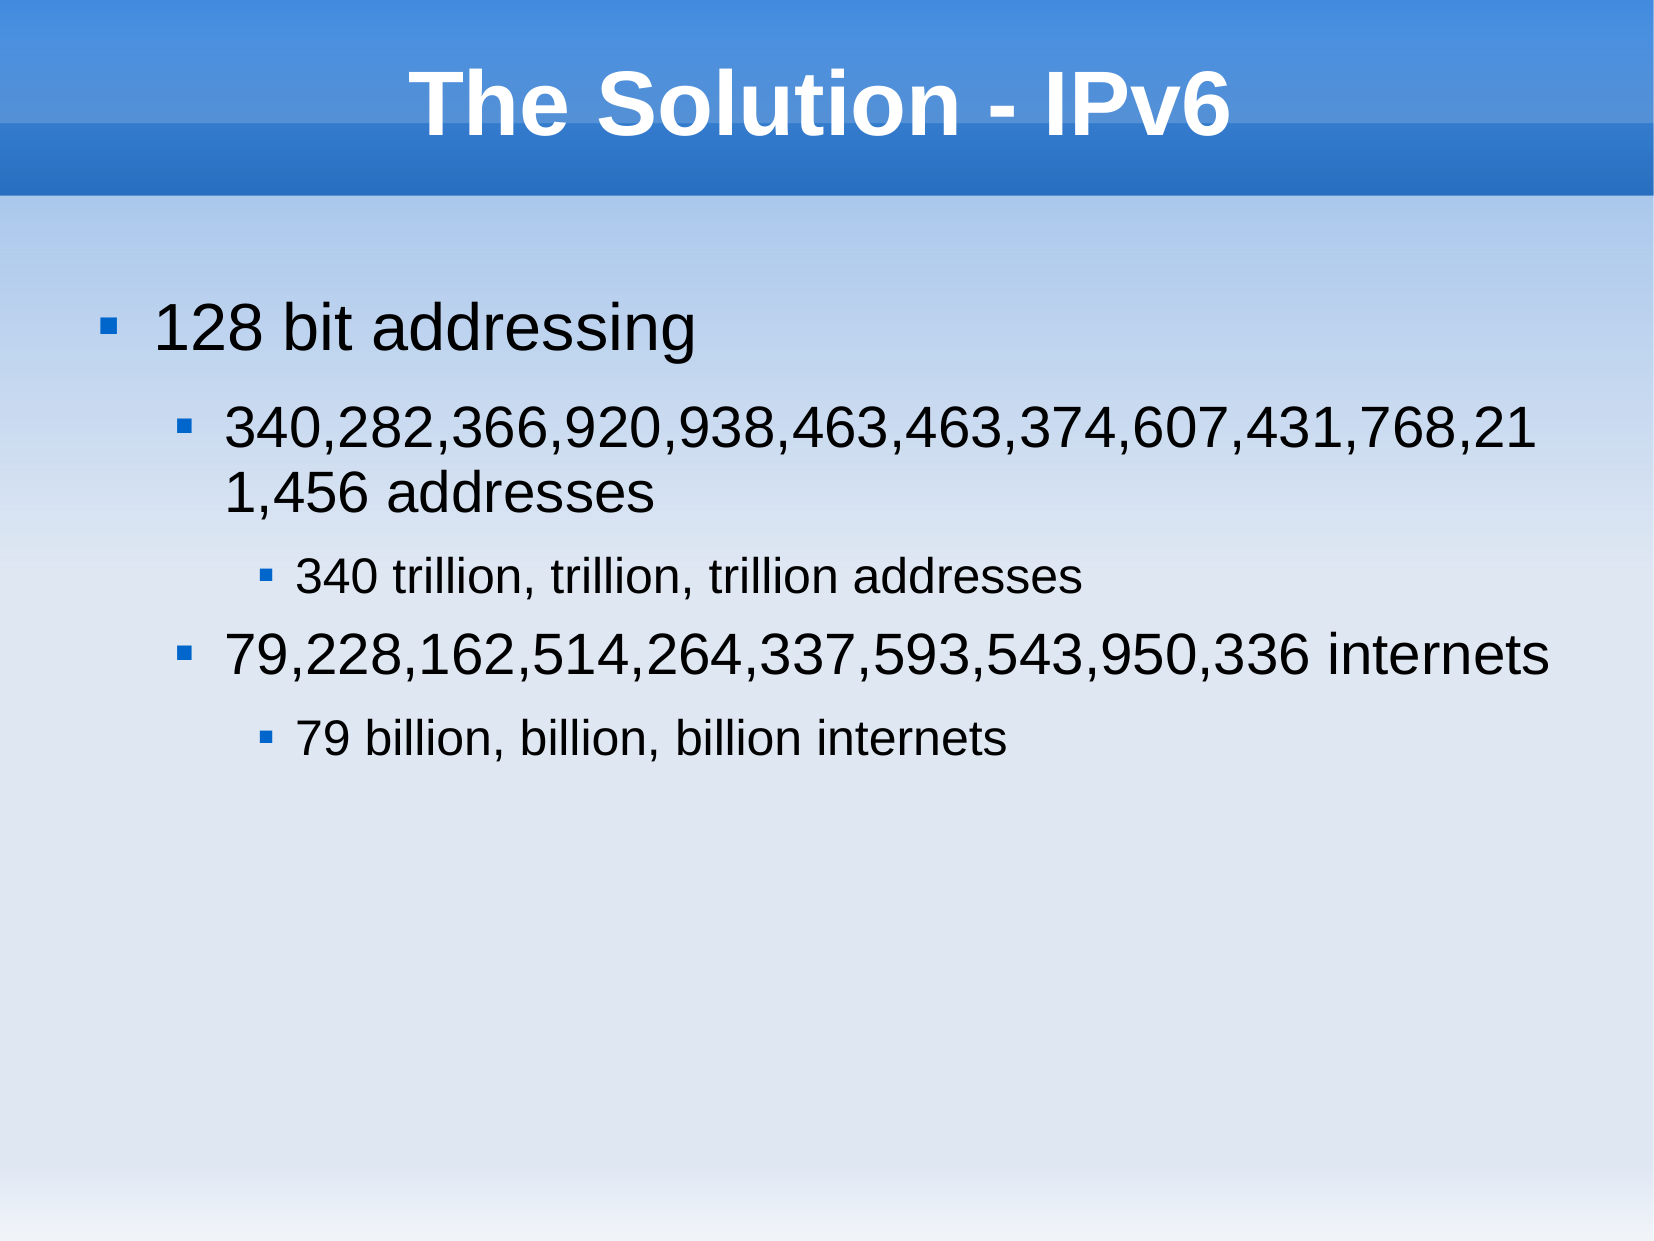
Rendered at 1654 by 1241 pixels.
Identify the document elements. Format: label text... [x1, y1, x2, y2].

title The Solution - IPv6 [76, 0, 1565, 208]
list 128 bit addressing 340,282,366,920,938,463,463,374,607,431,768,211,456 addresses 340 trillion, trillion, trillion addresses 79,228,162,514,264,337,593,543,950,336 internets 79 billion, billion, billion internets [82, 290, 1571, 1109]
picture [0, 0, 1654, 1241]
